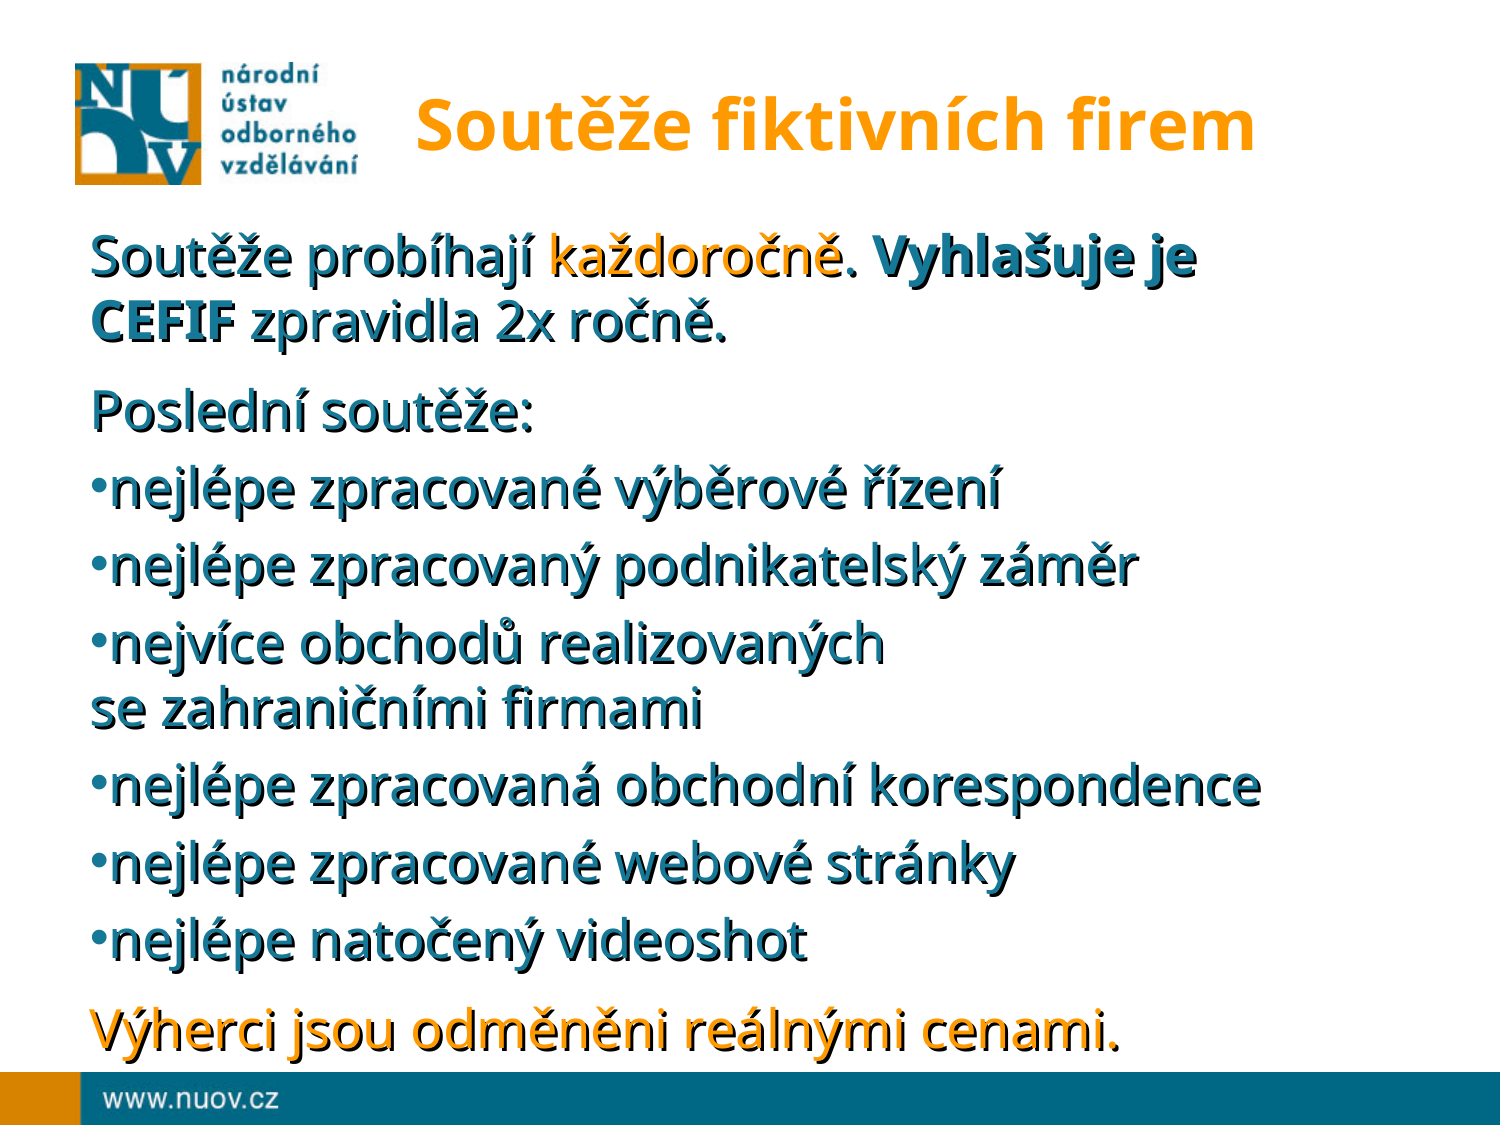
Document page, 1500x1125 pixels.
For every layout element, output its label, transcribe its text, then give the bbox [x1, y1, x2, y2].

title Soutěže fiktivních firem [399, 16, 1500, 212]
text_box [0, 1072, 1500, 1125]
text_box [75, 62, 358, 185]
text_box Soutěže probíhají každoročně. Vyhlašuje je CEFIF zpravidla 2x ročně. Poslední soutěže: nejlépe zpracované výběrové řízení nejlépe zpracovaný podnikatelský záměr nejvíce obchodů realizovaných se zahraničními firmami nejlépe zpracovaná obchodní korespondence nejlépe zpracované webové stránky nejlépe natočený videoshot Výherci jsou odměněni reálnými cenami. [75, 212, 1500, 1068]
